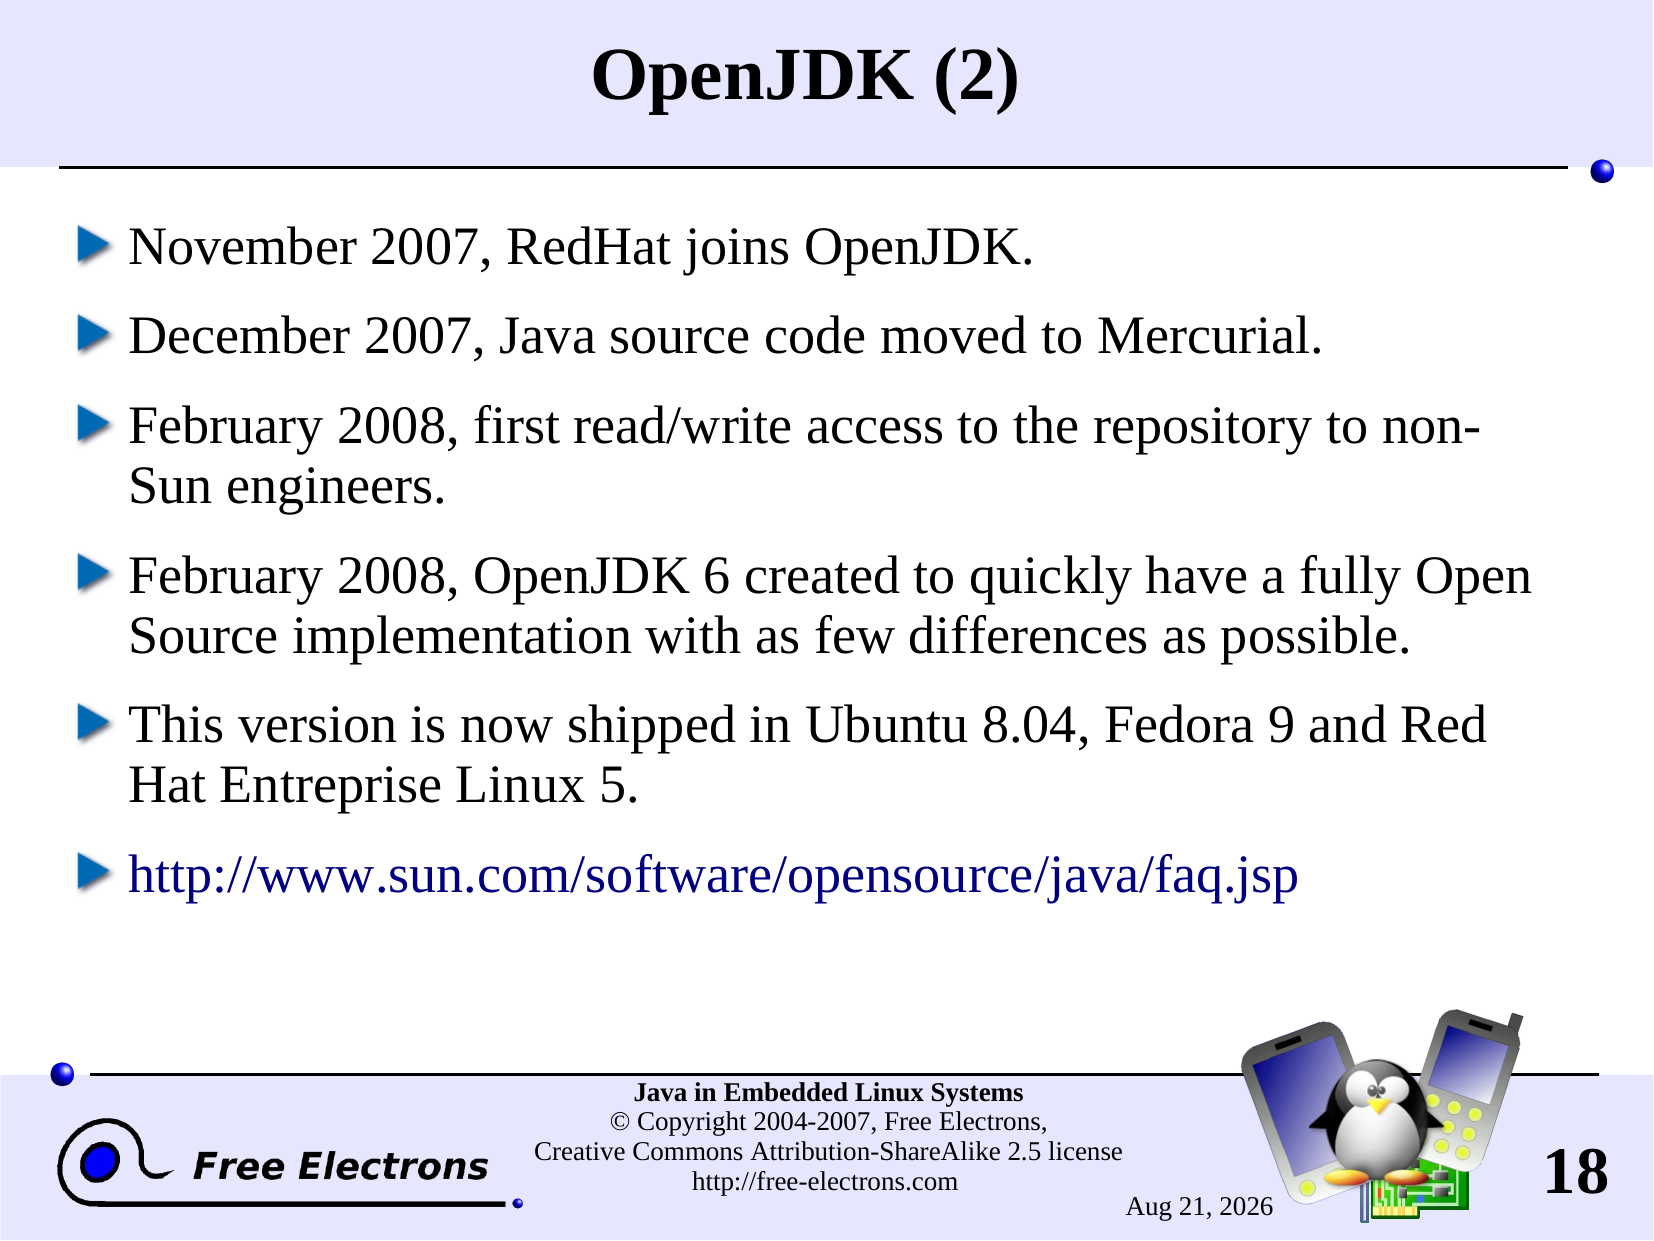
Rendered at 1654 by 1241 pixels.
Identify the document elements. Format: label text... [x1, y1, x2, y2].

picture [1231, 1066, 1521, 1241]
title OpenJDK (2) [60, 25, 1551, 124]
picture [50, 1107, 527, 1216]
list November 2007, RedHat joins OpenJDK. December 2007, Java source code moved to Mercurial. February 2008, first read/write access to the repository to non-Sun engineers. February 2008, OpenJDK 6 created to quickly have a fully Open Source implementation with as few differences as possible. This version is now shipped in Ubuntu 8.04, Fedora 9 and Red Hat Entreprise Linux 5. http://www.sun.com/software/opensource/java/faq.jsp [57, 216, 1568, 1066]
